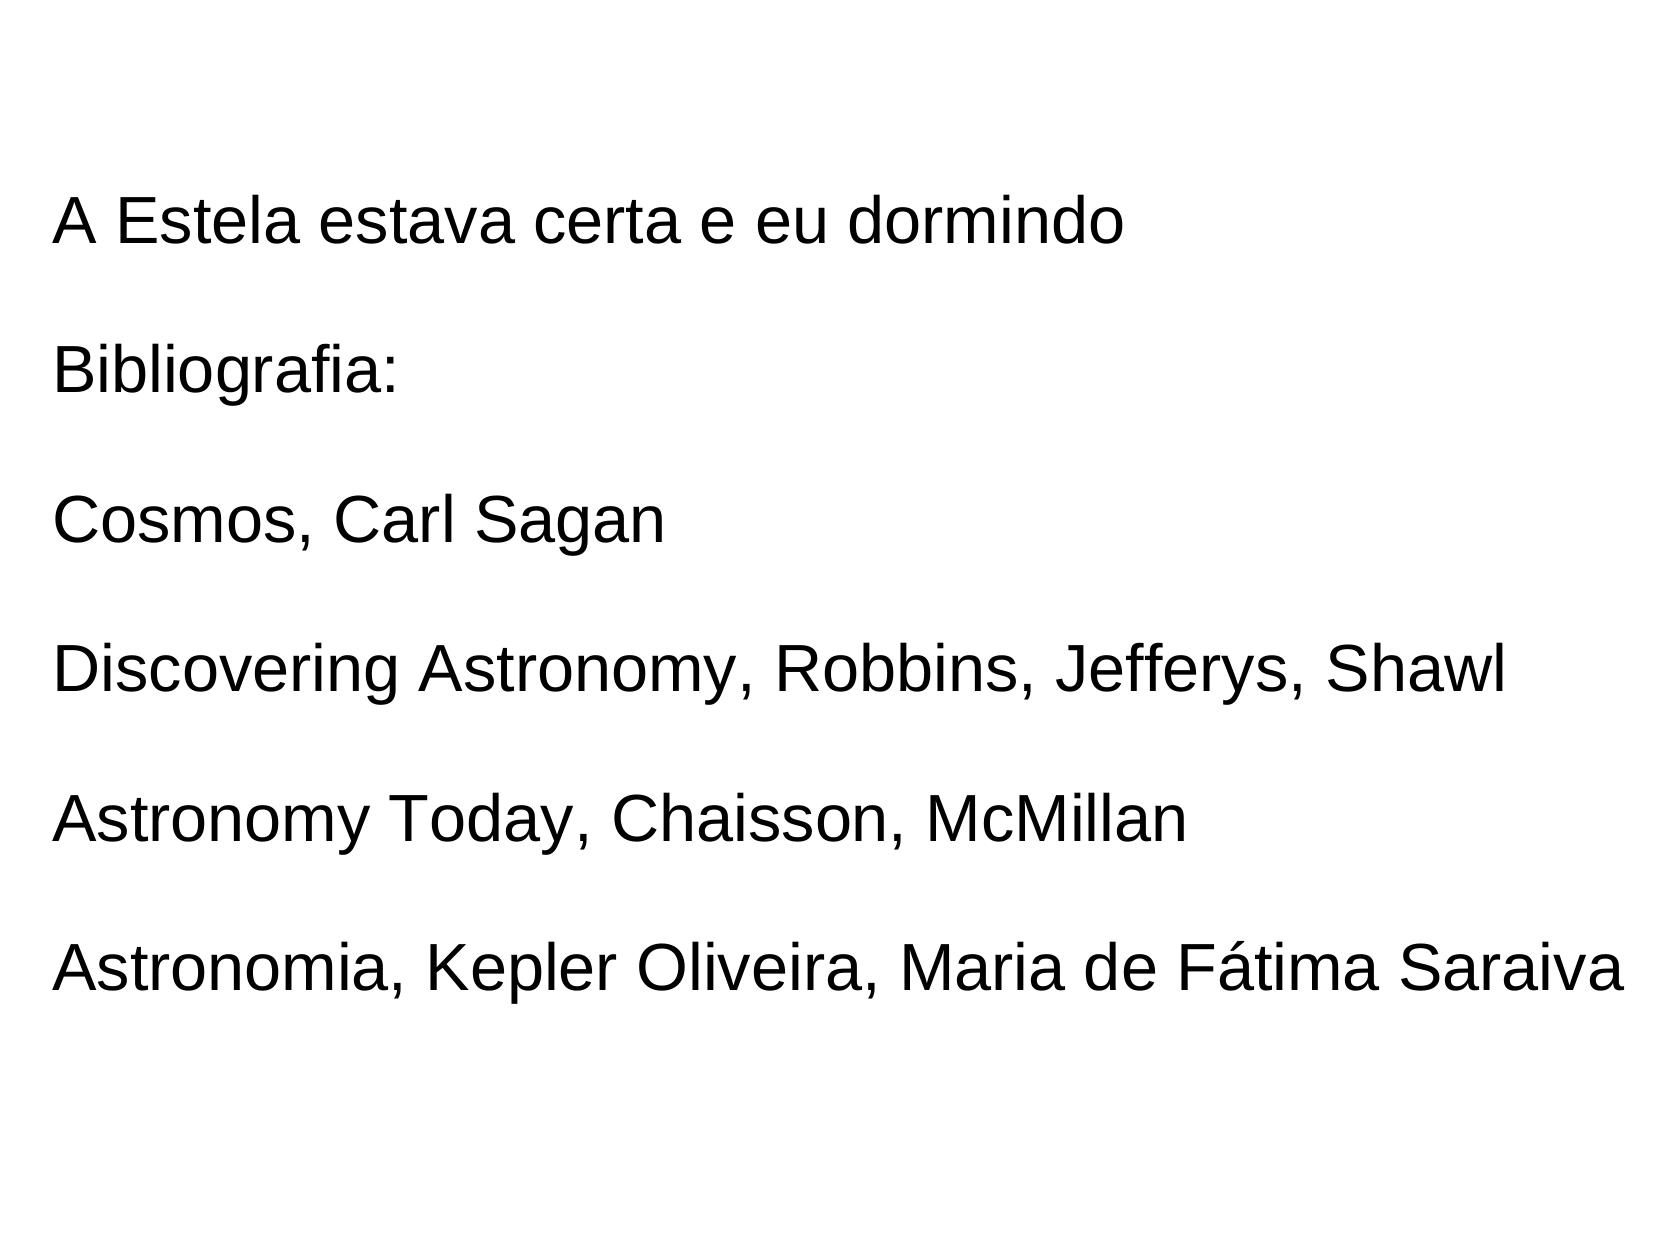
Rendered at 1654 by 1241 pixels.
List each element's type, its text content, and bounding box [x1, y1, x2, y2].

text_box A Estela estava certa e eu dormindo Bibliografia: Cosmos, Carl Sagan Discovering Astronomy, Robbins, Jefferys, Shawl Astronomy Today, Chaisson, McMillan Astronomia, Kepler Oliveira, Maria de Fátima Saraiva [37, 175, 1646, 1013]
